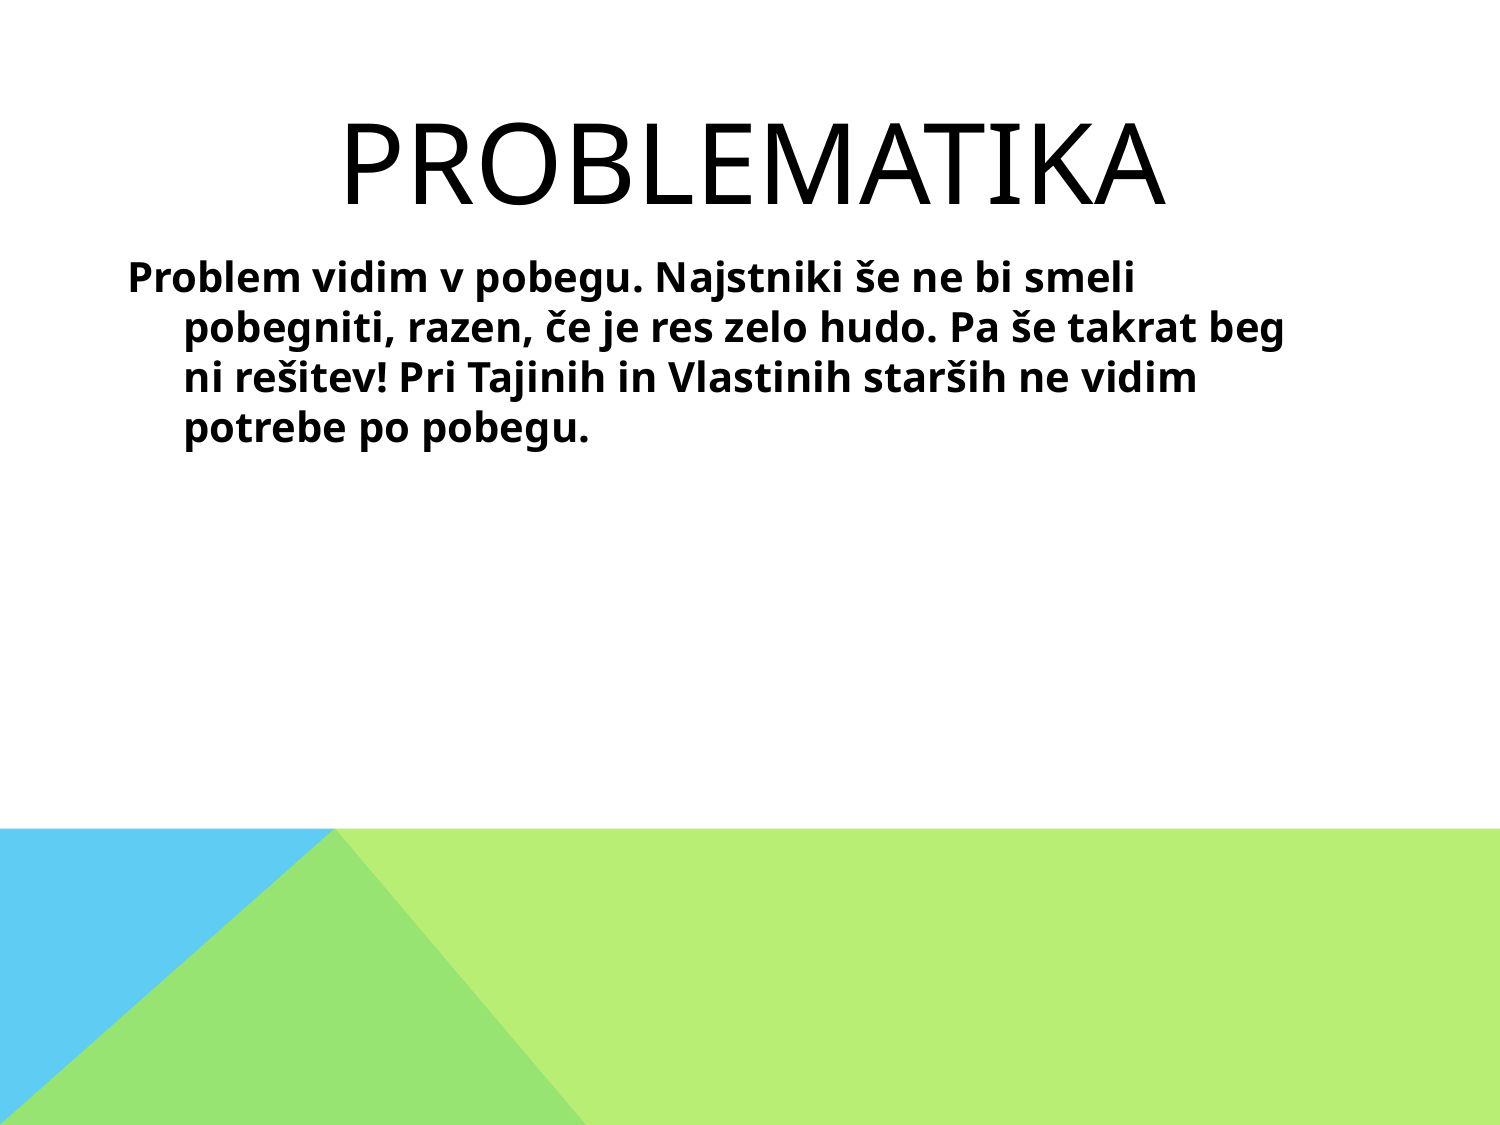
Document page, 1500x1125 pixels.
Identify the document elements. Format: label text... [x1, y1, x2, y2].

list Problem vidim v pobegu. Najstniki še ne bi smeli pobegniti, razen, če je res zelo hudo. Pa še takrat beg ni rešitev! Pri Tajinih in Vlastinih starših ne vidim potrebe po pobegu. [112, 243, 1346, 831]
title PROBLEMATIKA [76, 66, 1427, 254]
